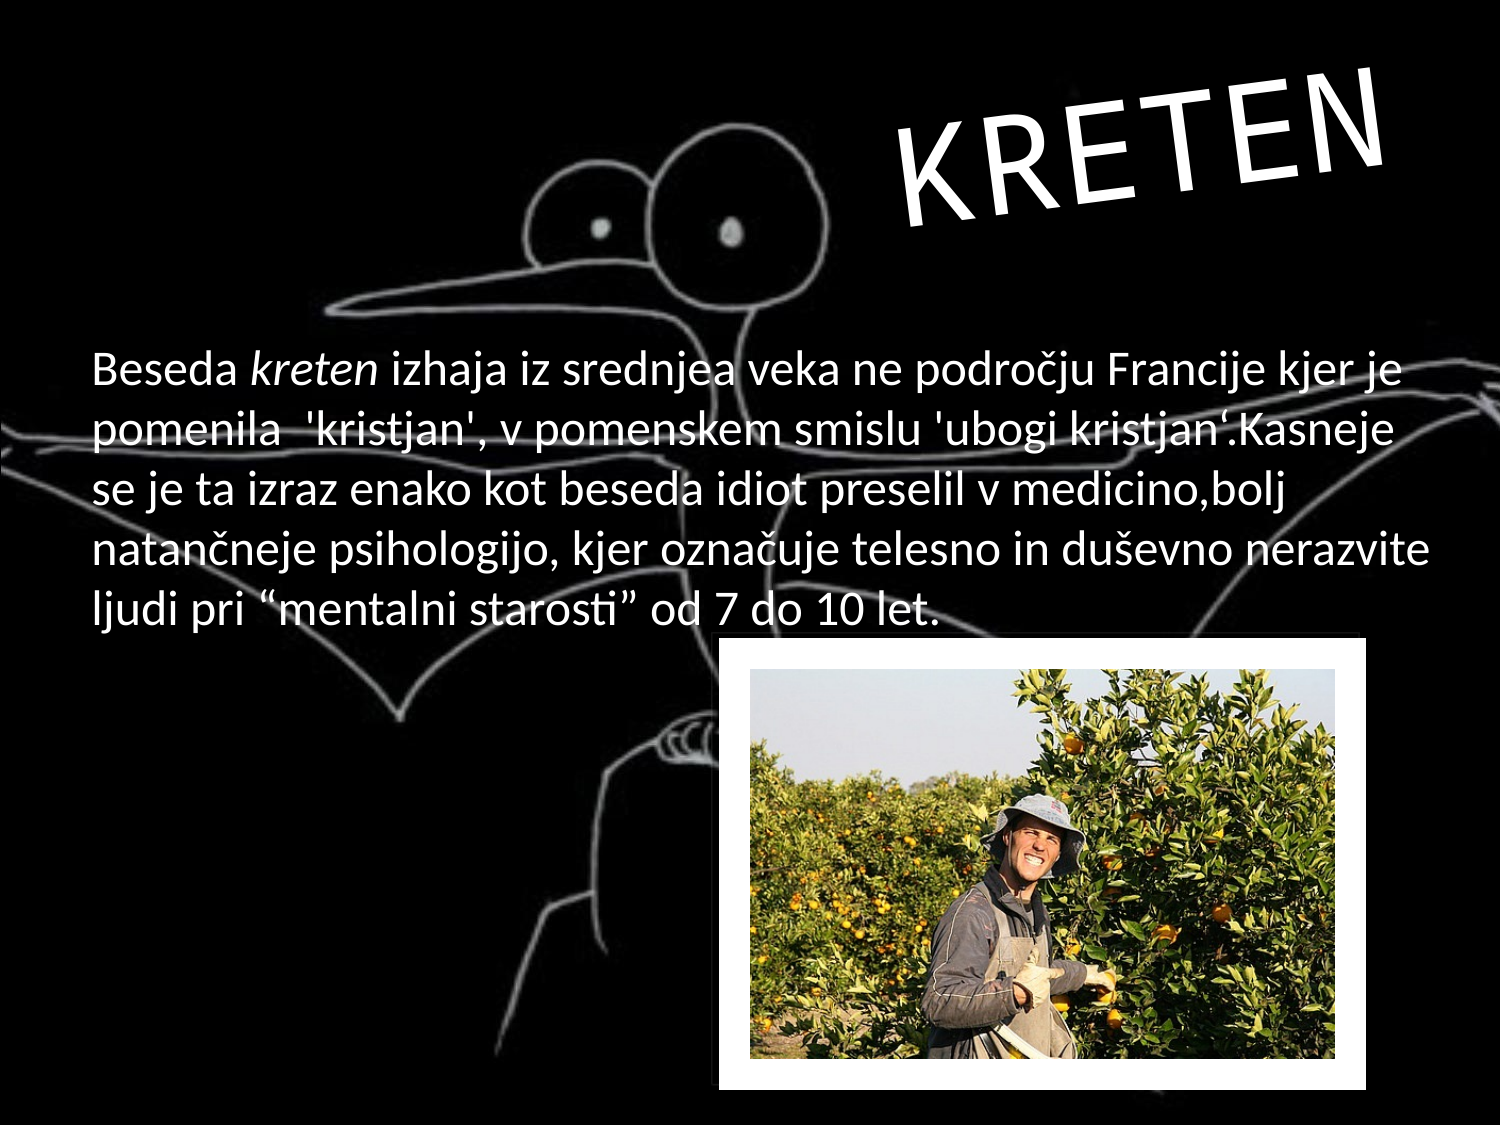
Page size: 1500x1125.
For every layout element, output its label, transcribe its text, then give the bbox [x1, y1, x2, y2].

text_box KRETEN [868, 3, 1500, 265]
picture [0, 0, 1500, 1125]
text_box Beseda kreten izhaja iz srednjea veka ne področju Francije kjer je pomenila 'kristjan', v pomenskem smislu 'ubogi kristjan‘.Kasneje se je ta izraz enako kot beseda idiot preselil v medicino,bolj natančneje psihologijo, kjer označuje telesno in duševno nerazvite ljudi pri “mentalni starosti” od 7 do 10 let. [76, 327, 1459, 643]
